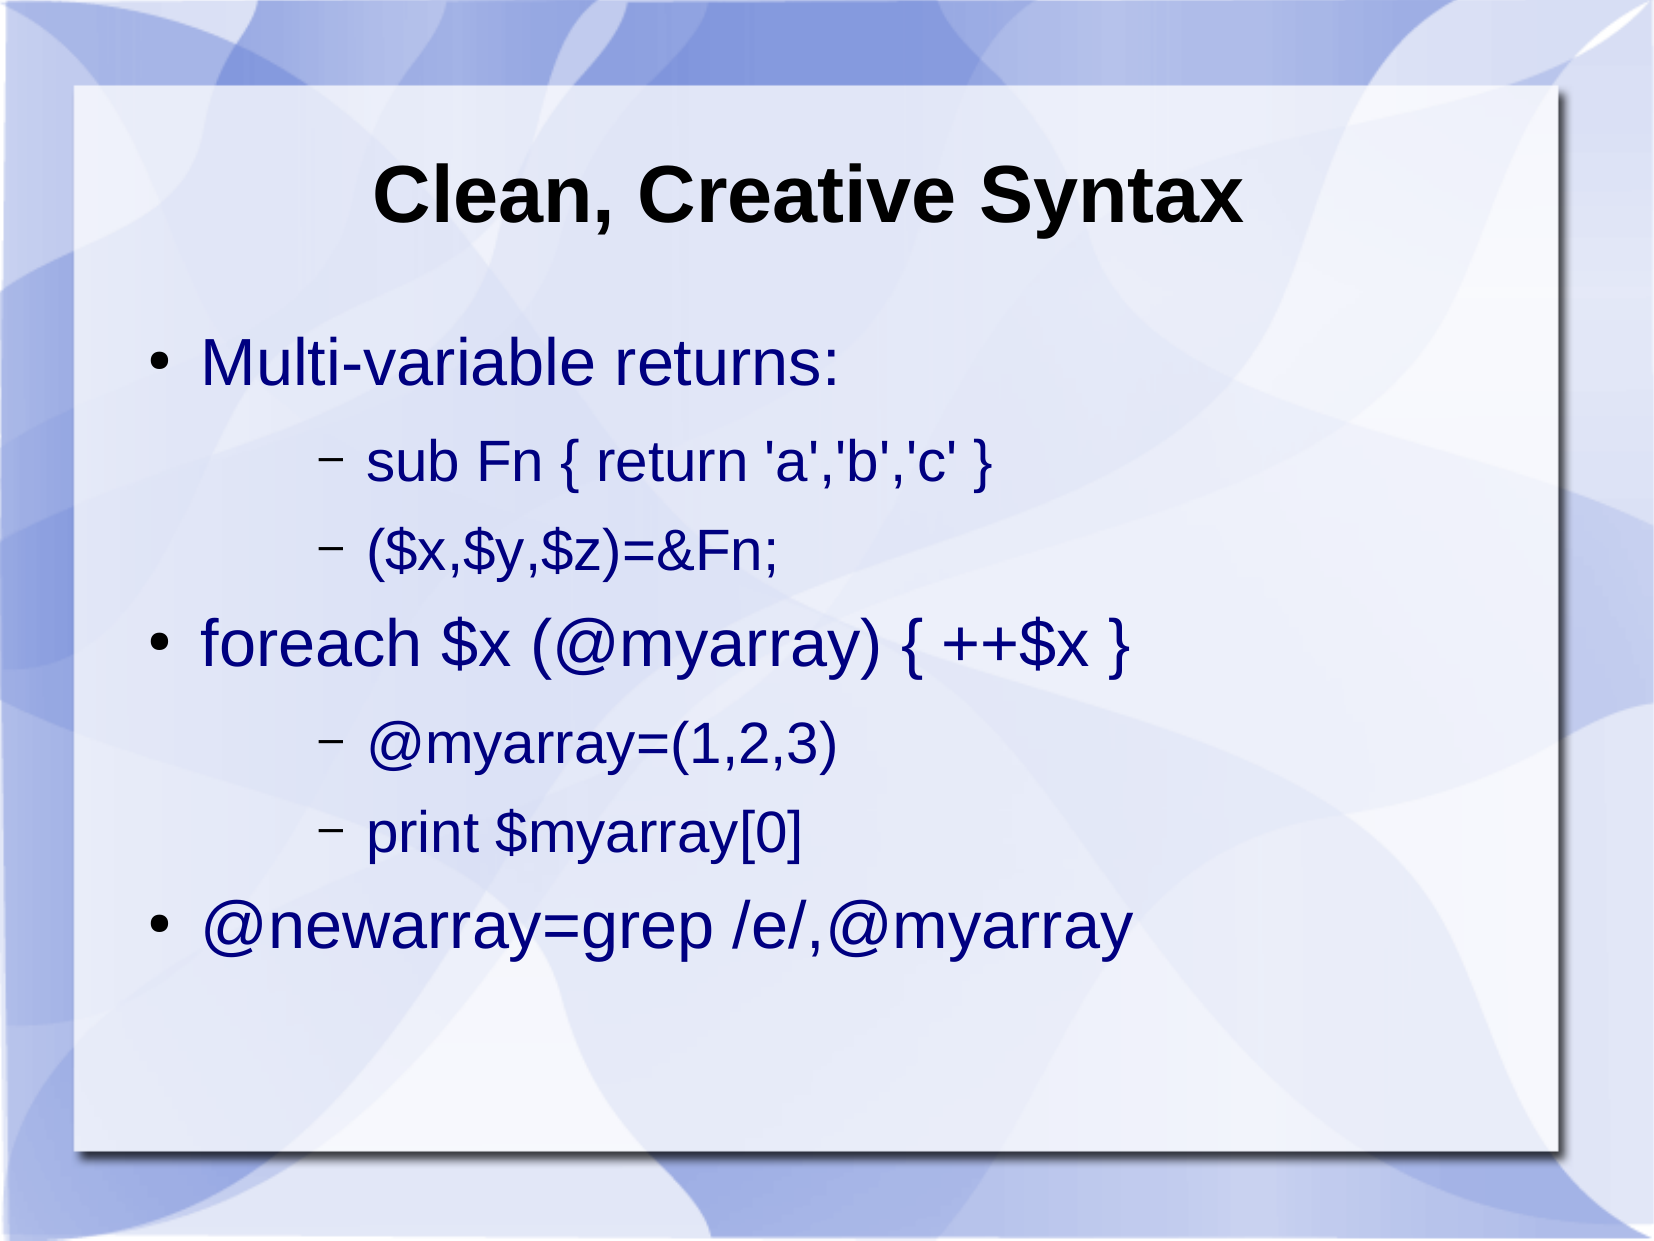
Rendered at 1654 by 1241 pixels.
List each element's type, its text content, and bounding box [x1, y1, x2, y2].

title Clean, Creative Syntax [82, 90, 1536, 298]
picture [0, 0, 1654, 1241]
list Multi-variable returns: sub Fn { return 'a','b','c' } ($x,$y,$z)=&Fn; foreach $x (@myarray) { ++$x } @myarray=(1,2,3) print $myarray[0] @newarray=grep /e/,@myarray [129, 324, 1489, 1045]
